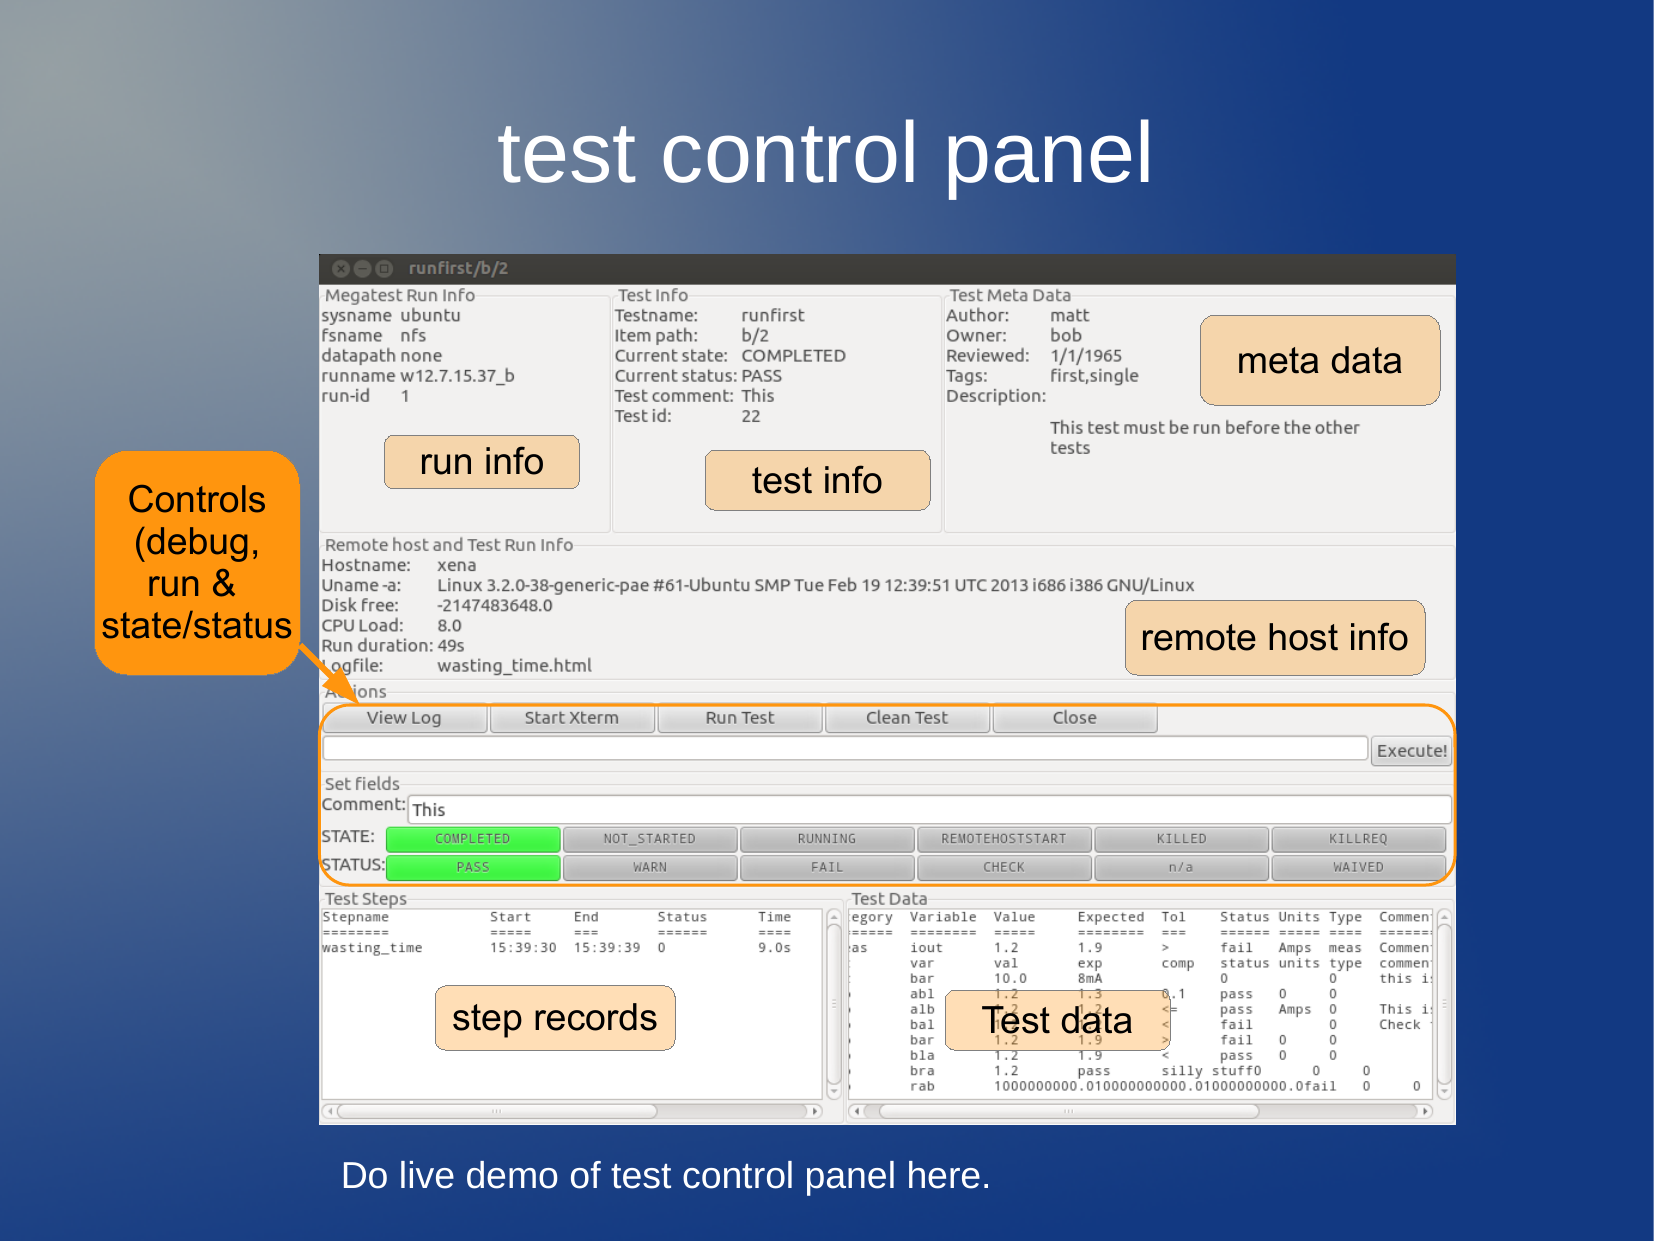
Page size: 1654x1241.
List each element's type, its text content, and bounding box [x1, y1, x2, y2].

picture [0, 0, 1654, 1241]
list Do live demo of test control panel here. [270, 1155, 1359, 1231]
title test control panel [82, 49, 1571, 257]
text_box meta data [1200, 315, 1441, 406]
text_box Test data [945, 990, 1171, 1051]
text_box Controls (debug, run & state/status [94, 450, 301, 676]
text_box remote host info [1125, 600, 1426, 676]
text_box run info [384, 435, 580, 489]
text_box test info [705, 450, 931, 511]
text_box step records [435, 985, 676, 1051]
